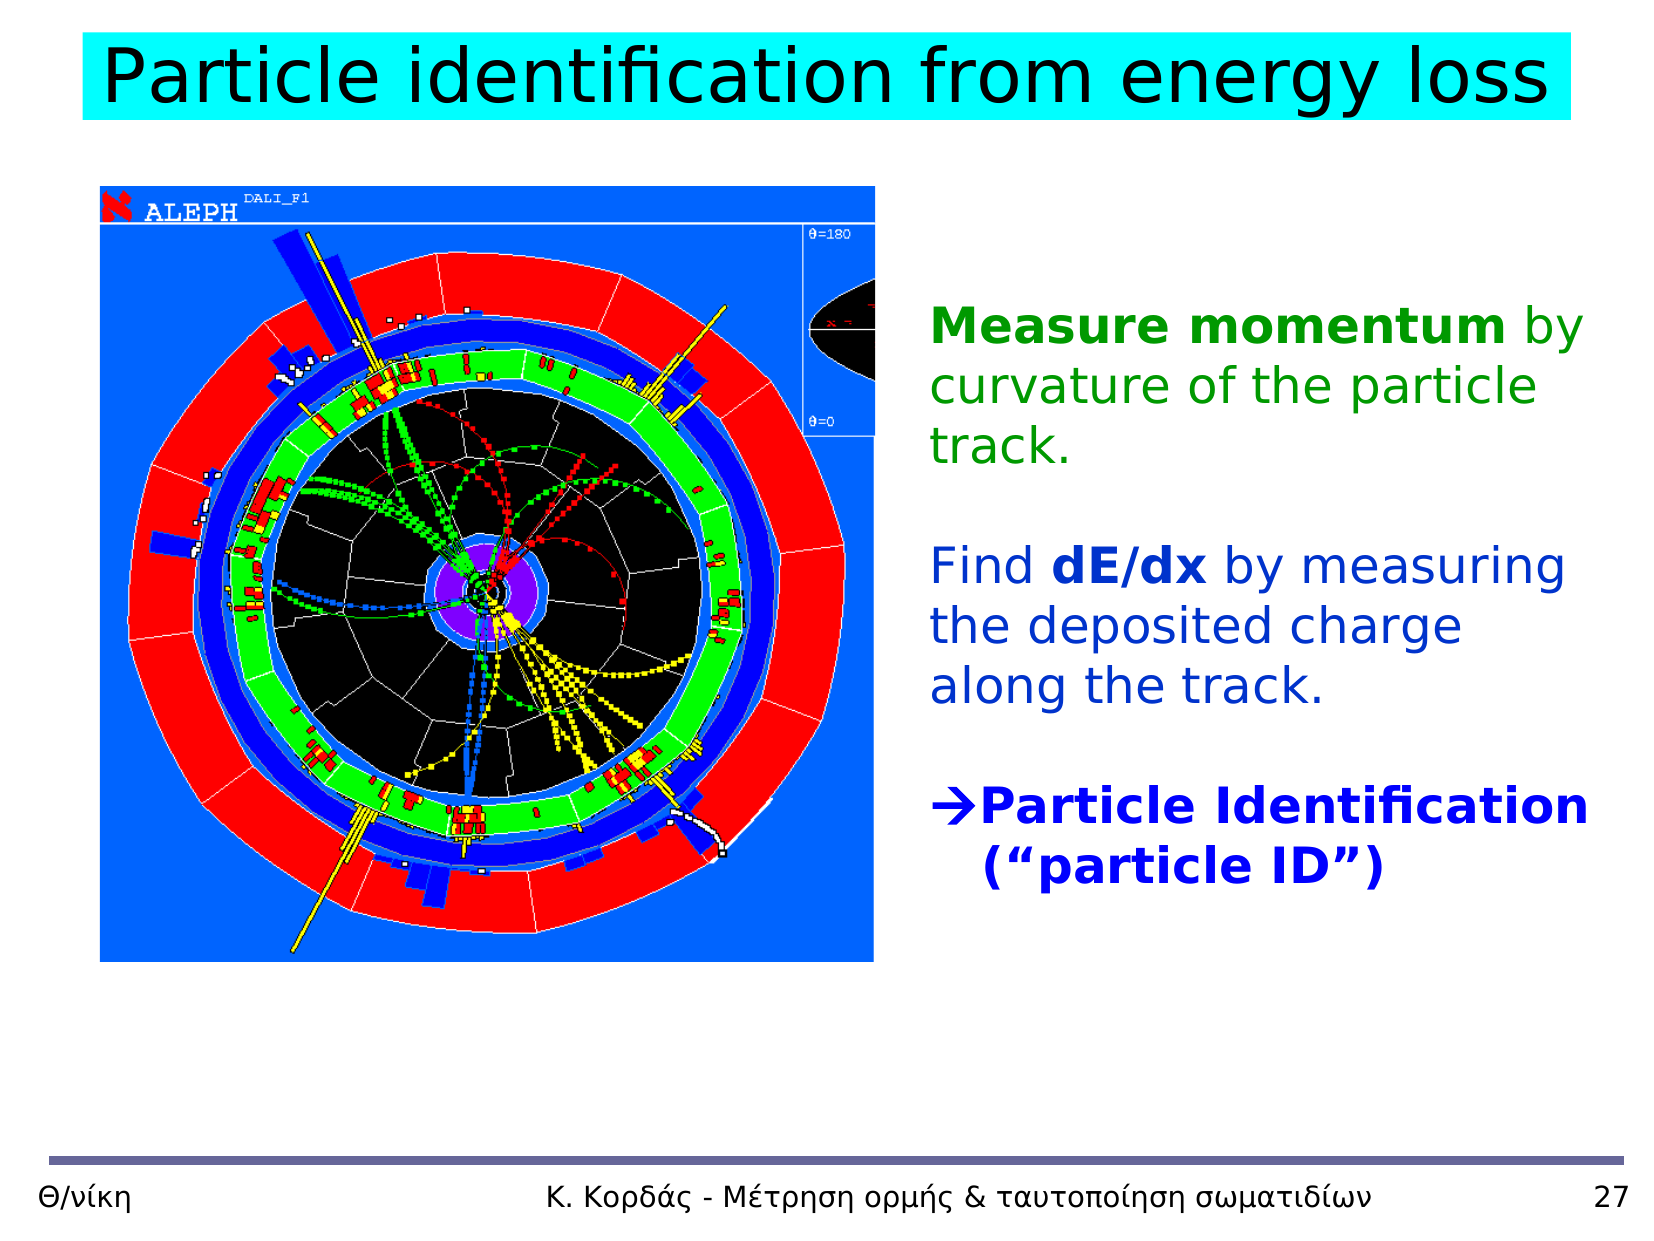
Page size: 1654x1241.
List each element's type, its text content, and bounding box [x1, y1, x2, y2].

text_box Measure momentum by curvature of the particle track. Find dE/dx by measuring the deposited charge along the track. Particle Identification (“particle ID”) [914, 286, 1619, 992]
title Particle identification from energy loss [82, 32, 1571, 120]
picture [99, 186, 876, 962]
